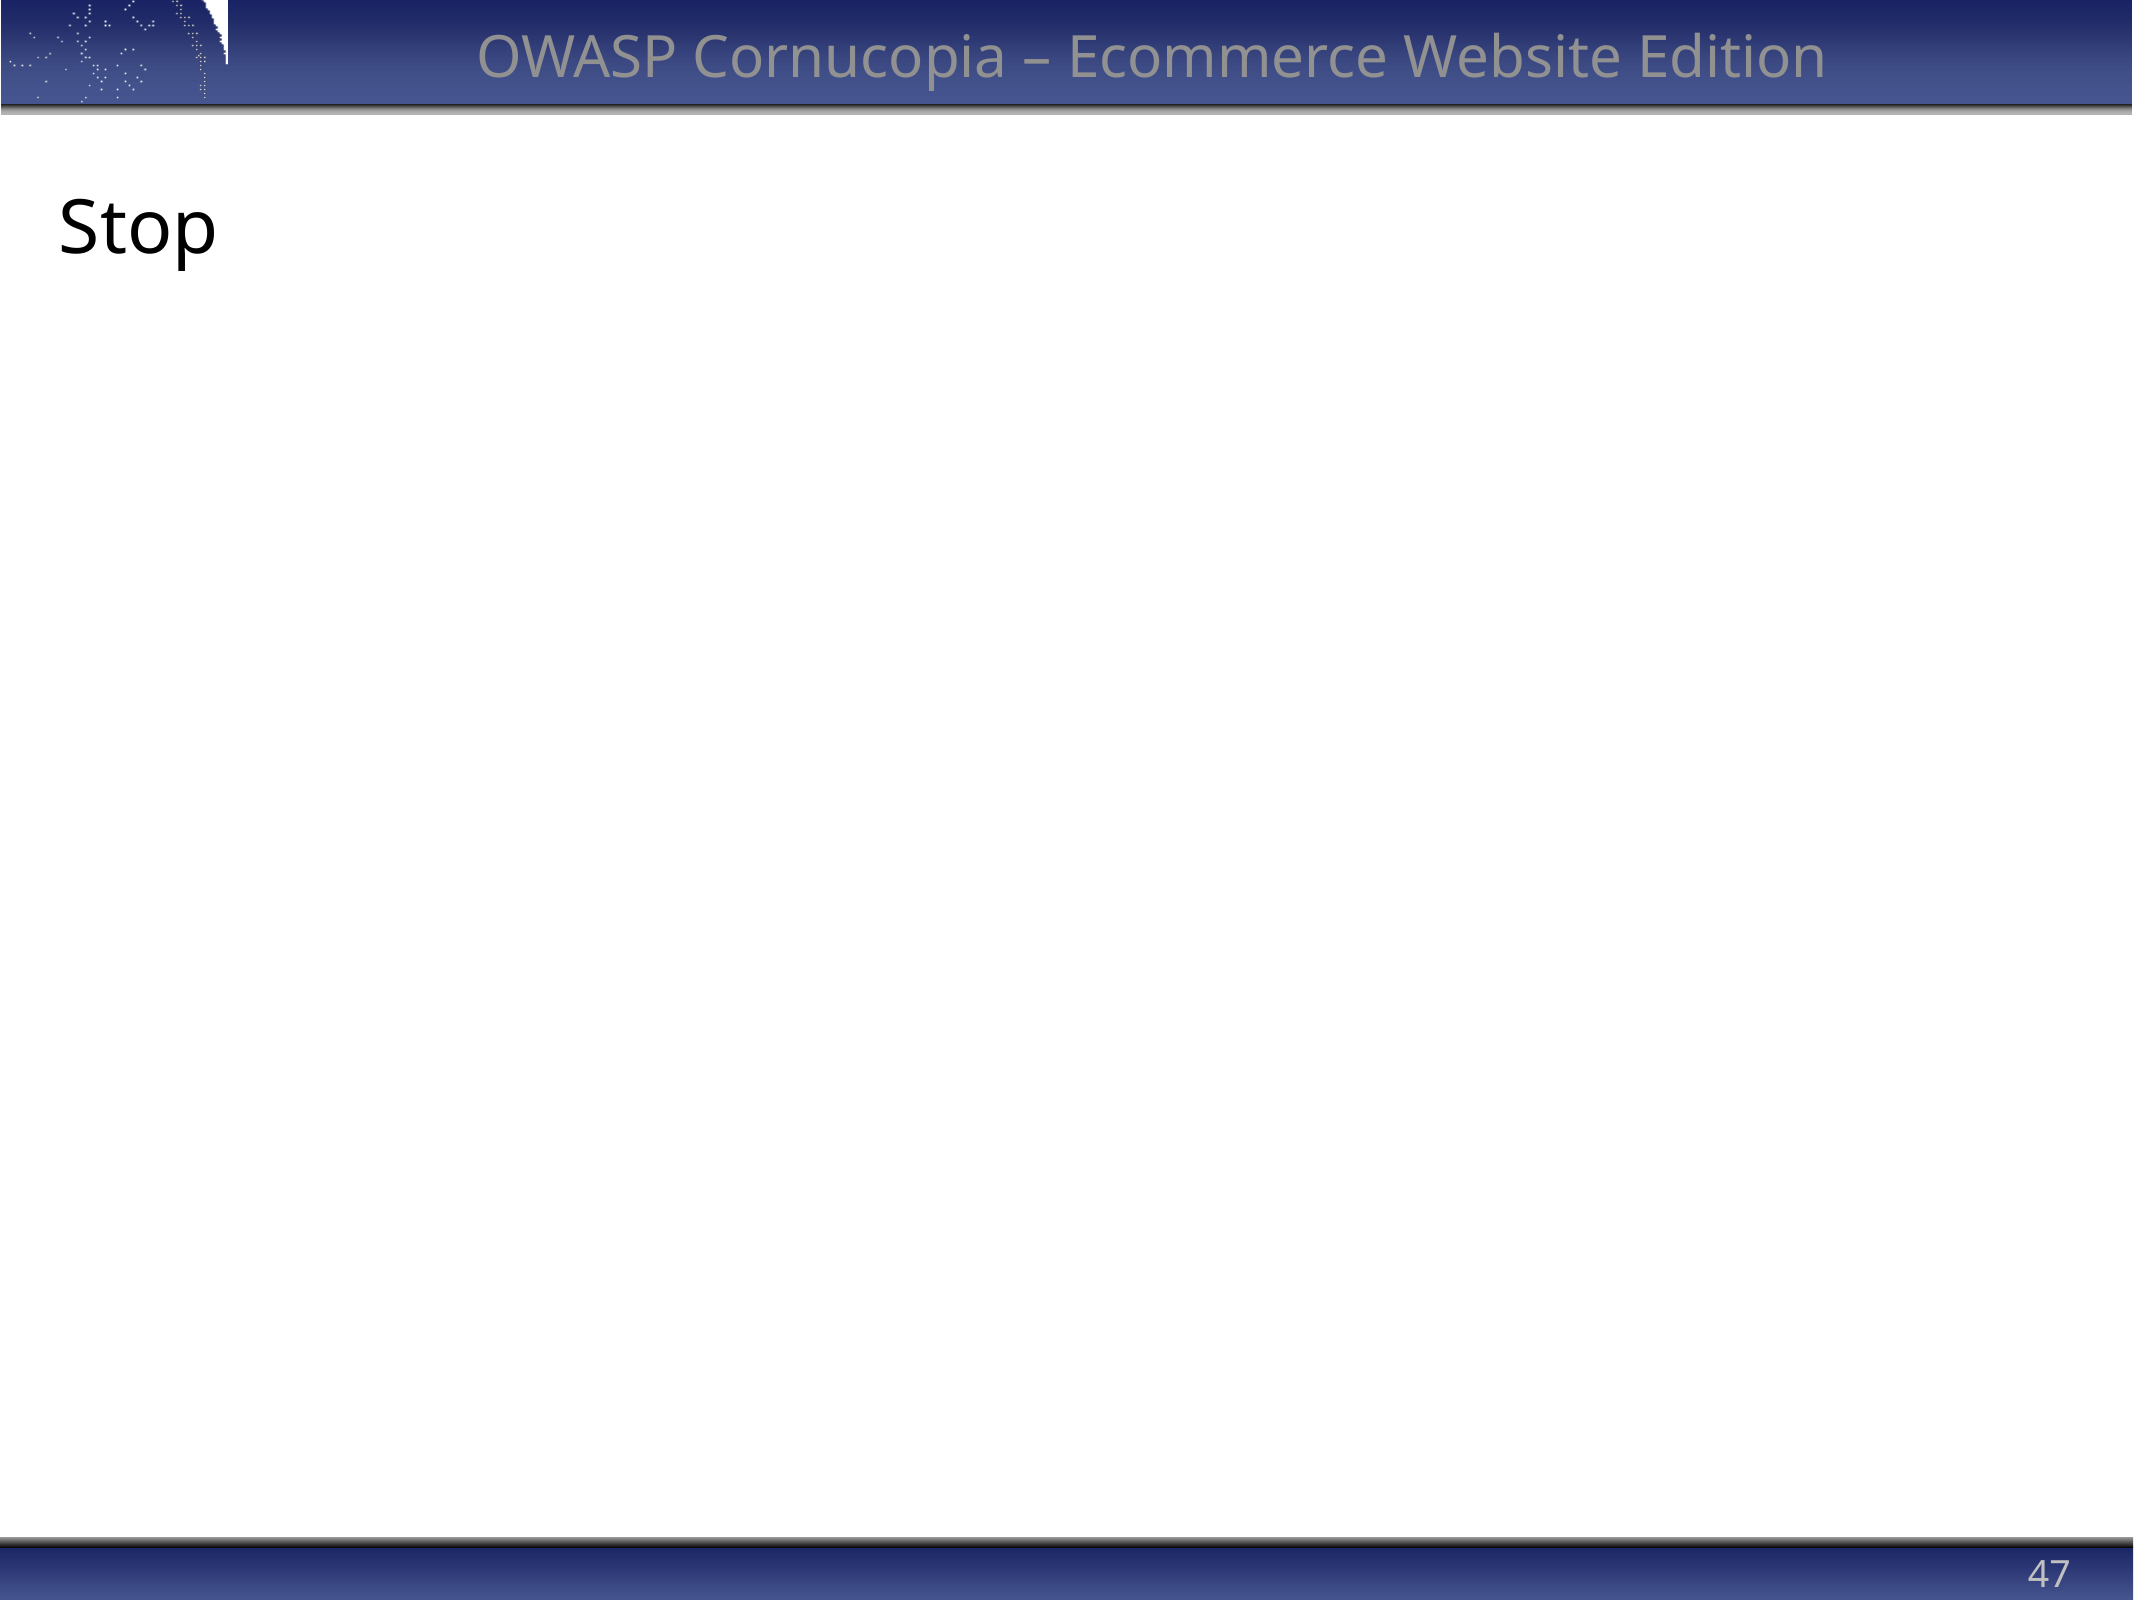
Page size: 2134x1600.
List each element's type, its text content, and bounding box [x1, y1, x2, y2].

title Stop [58, 124, 2126, 325]
